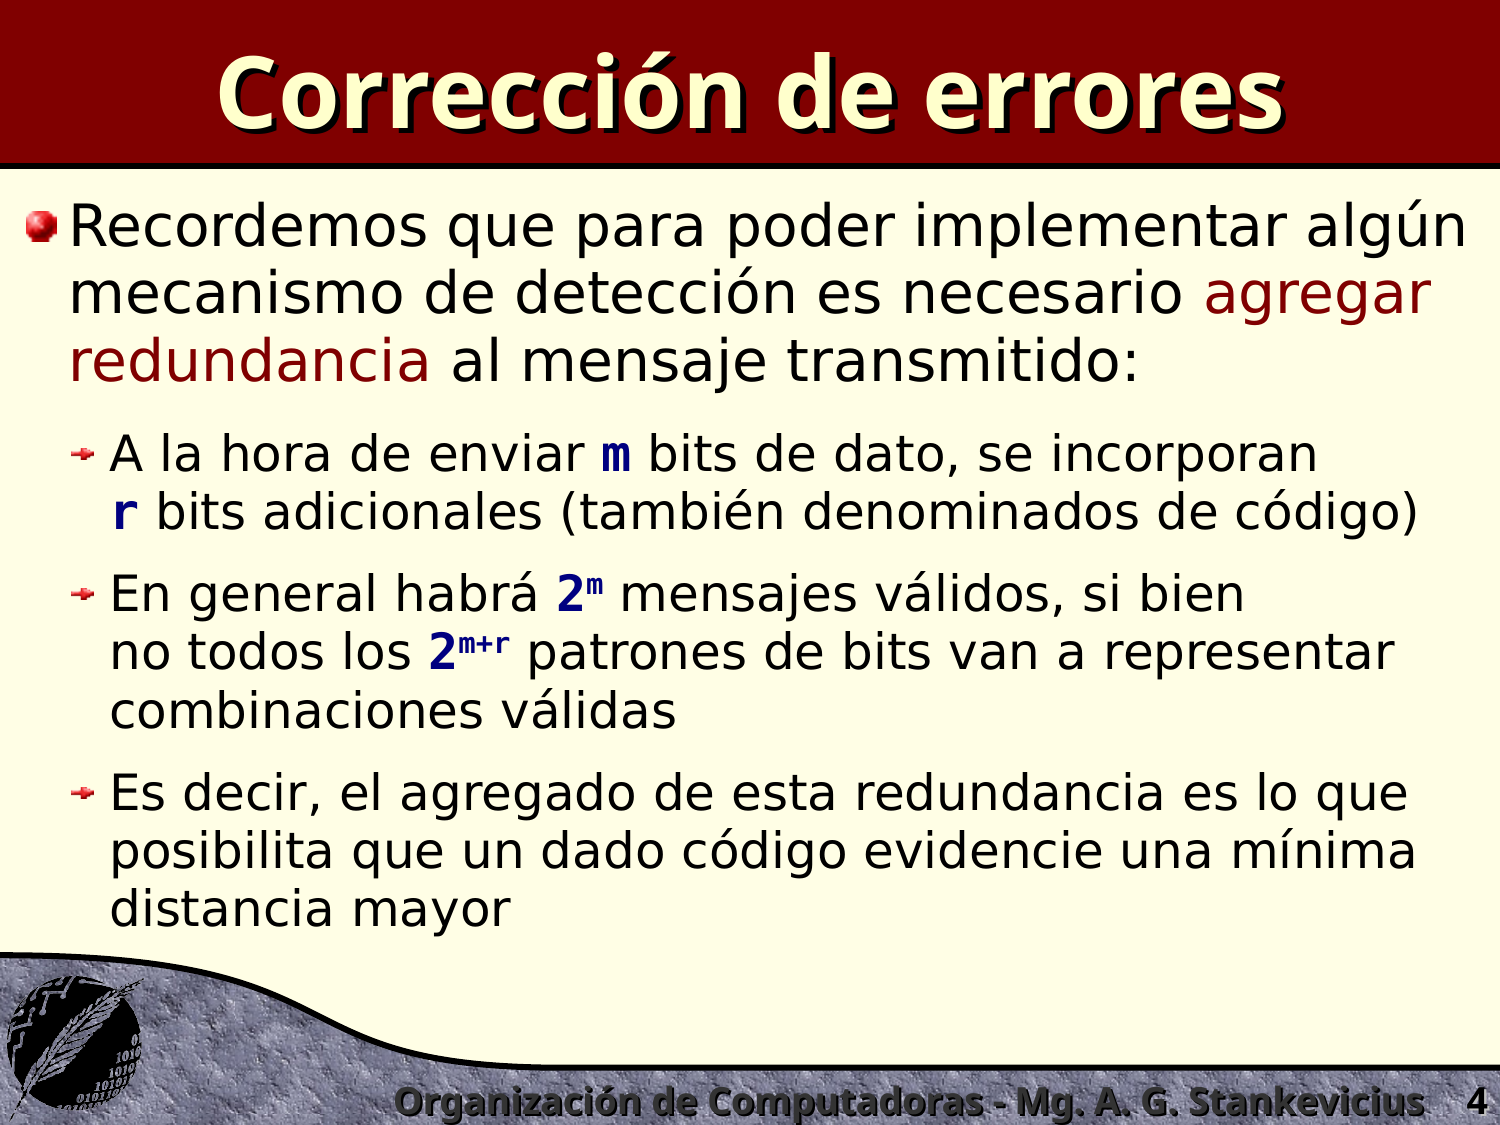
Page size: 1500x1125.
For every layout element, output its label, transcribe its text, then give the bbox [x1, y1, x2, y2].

picture [1058, 1100, 1065, 1110]
picture [448, 1100, 455, 1110]
picture [802, 1100, 806, 1110]
picture [0, 959, 1500, 1125]
list Recordemos que para poder implementar algún mecanismo de detección es necesario agregar redundancia al mensaje transmitido: A la hora de enviar m bits de dato, se incorporan r bits adicionales (también denominados de código) En general habrá 2m mensajes válidos, si bien no todos los 2m+r patrones de bits van a representar combinaciones válidas Es decir, el agregado de esta redundancia es lo que posibilita que un dado código evidencie una mínima distancia mayor [11, 192, 1486, 942]
title Corrección de errores [15, 5, 1485, 160]
